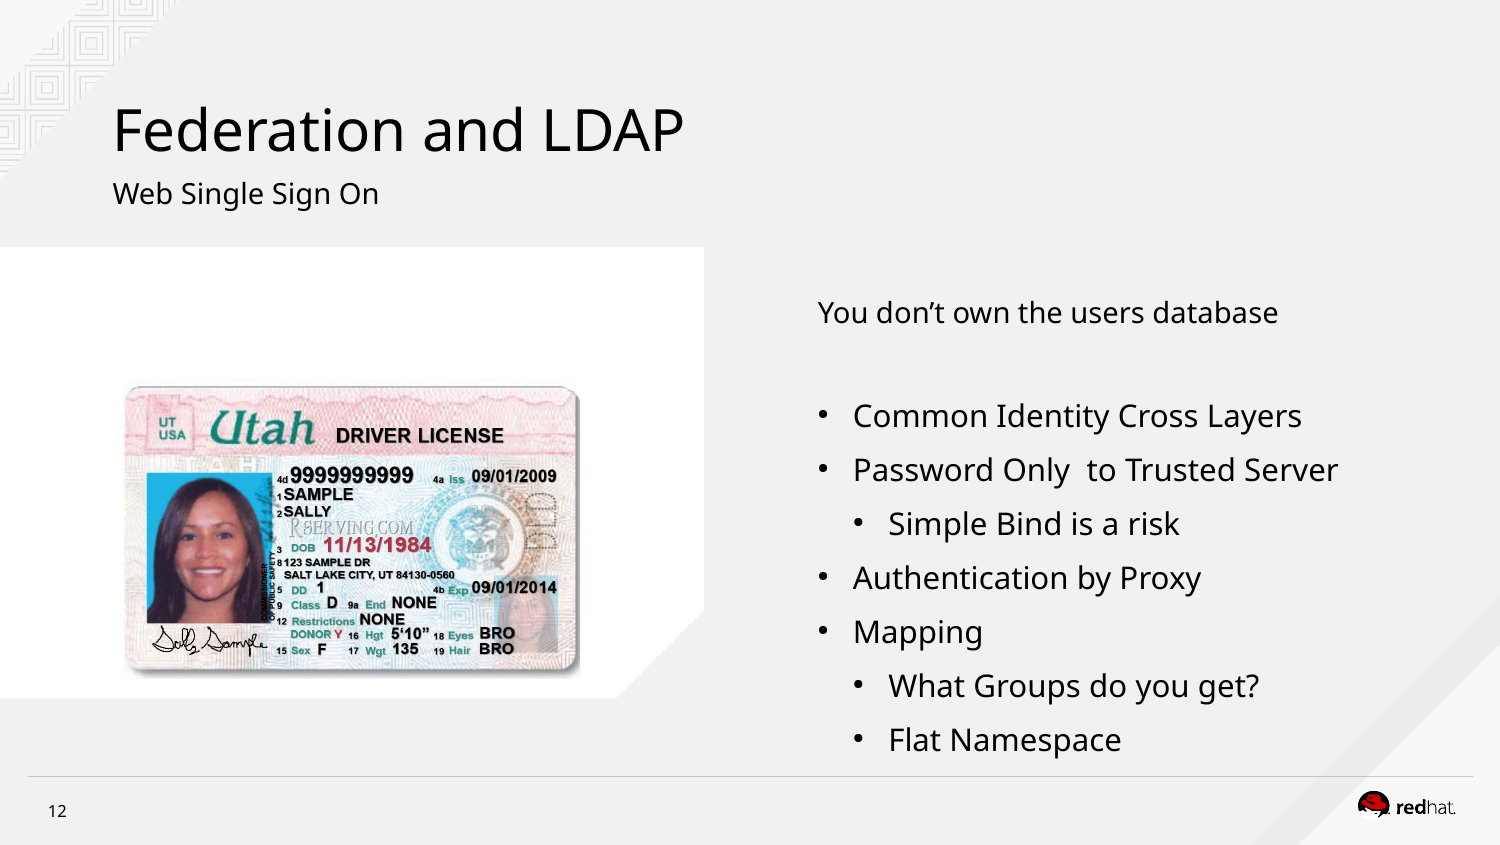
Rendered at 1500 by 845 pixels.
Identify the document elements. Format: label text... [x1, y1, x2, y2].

text_box Web Single Sign On [112, 173, 1388, 259]
text_box You don’t own the users database [817, 292, 1388, 372]
picture [0, 0, 1500, 845]
text_box Common Identity Cross Layers Password Only to Trusted Server Simple Bind is a risk Authentication by Proxy Mapping What Groups do you get? Flat Namespace [817, 394, 1388, 835]
title Federation and LDAP [112, 0, 1388, 169]
